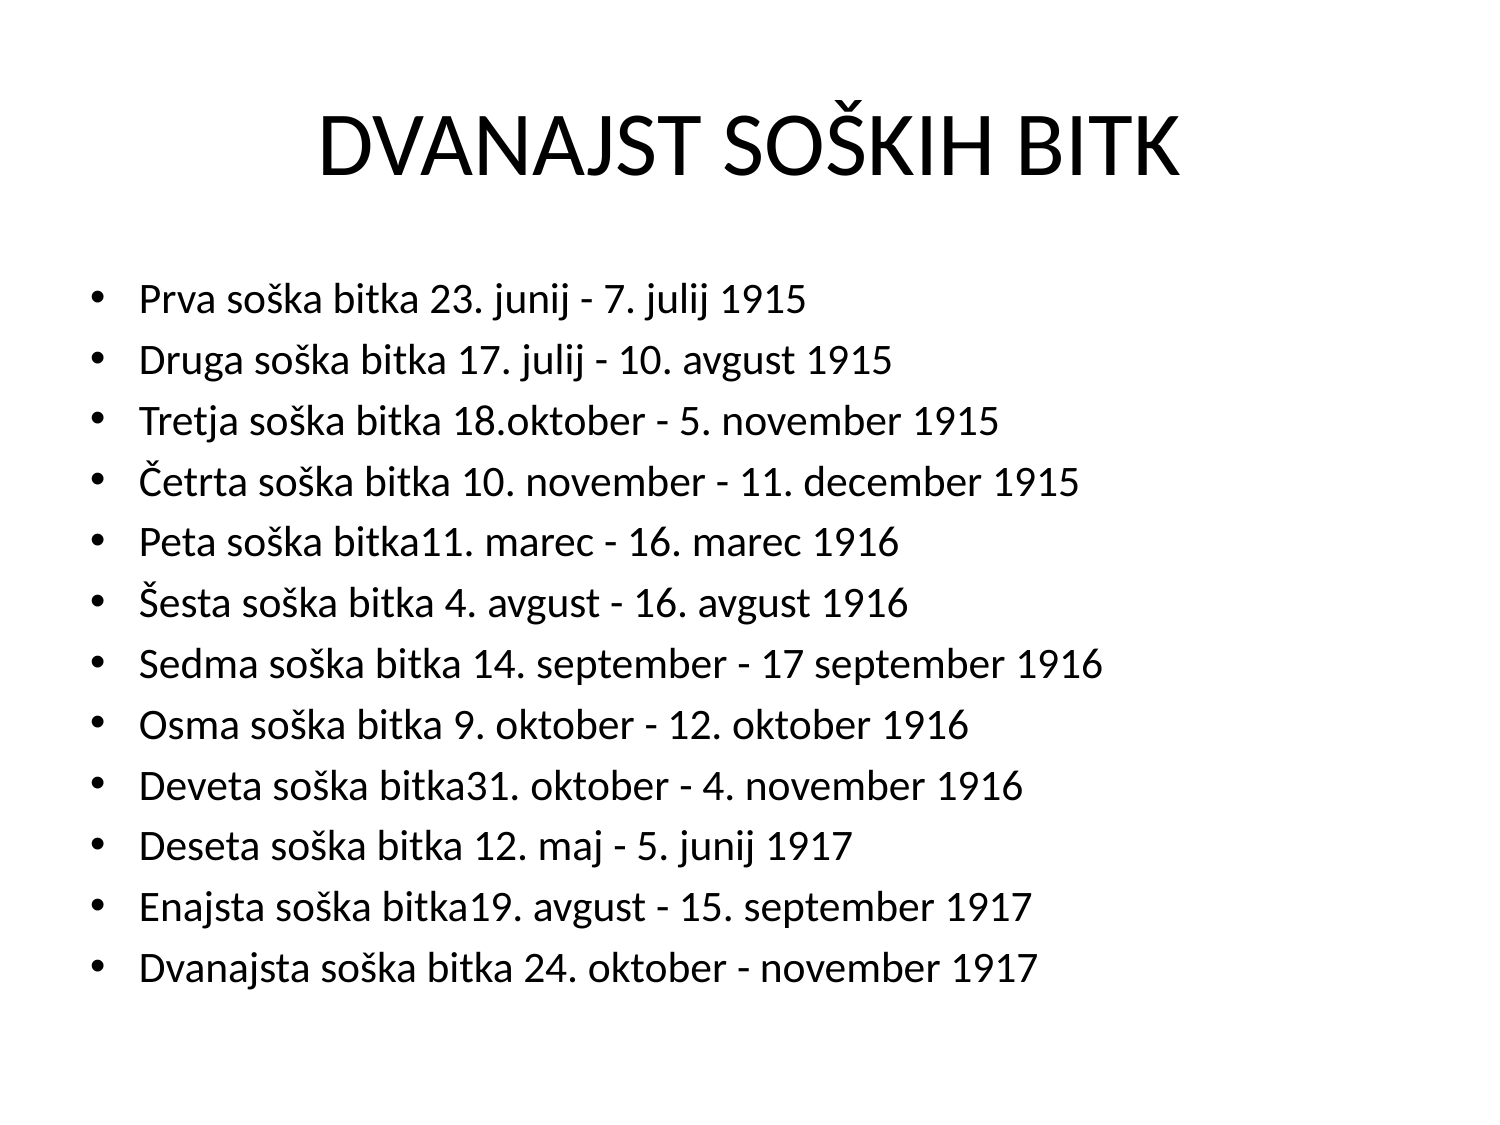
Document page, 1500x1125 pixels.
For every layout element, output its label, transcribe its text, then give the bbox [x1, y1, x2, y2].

list Prva soška bitka 23. junij - 7. julij 1915 Druga soška bitka 17. julij - 10. avgust 1915 Tretja soška bitka 18.oktober - 5. november 1915 Četrta soška bitka 10. november - 11. december 1915 Peta soška bitka11. marec - 16. marec 1916 Šesta soška bitka 4. avgust - 16. avgust 1916 Sedma soška bitka 14. september - 17 september 1916 Osma soška bitka 9. oktober - 12. oktober 1916 Deveta soška bitka31. oktober - 4. november 1916 Deseta soška bitka 12. maj - 5. junij 1917 Enajsta soška bitka19. avgust - 15. september 1917 Dvanajsta soška bitka 24. oktober - november 1917 [75, 262, 1425, 1005]
title DVANAJST SOŠKIH BITK [75, 45, 1425, 233]
